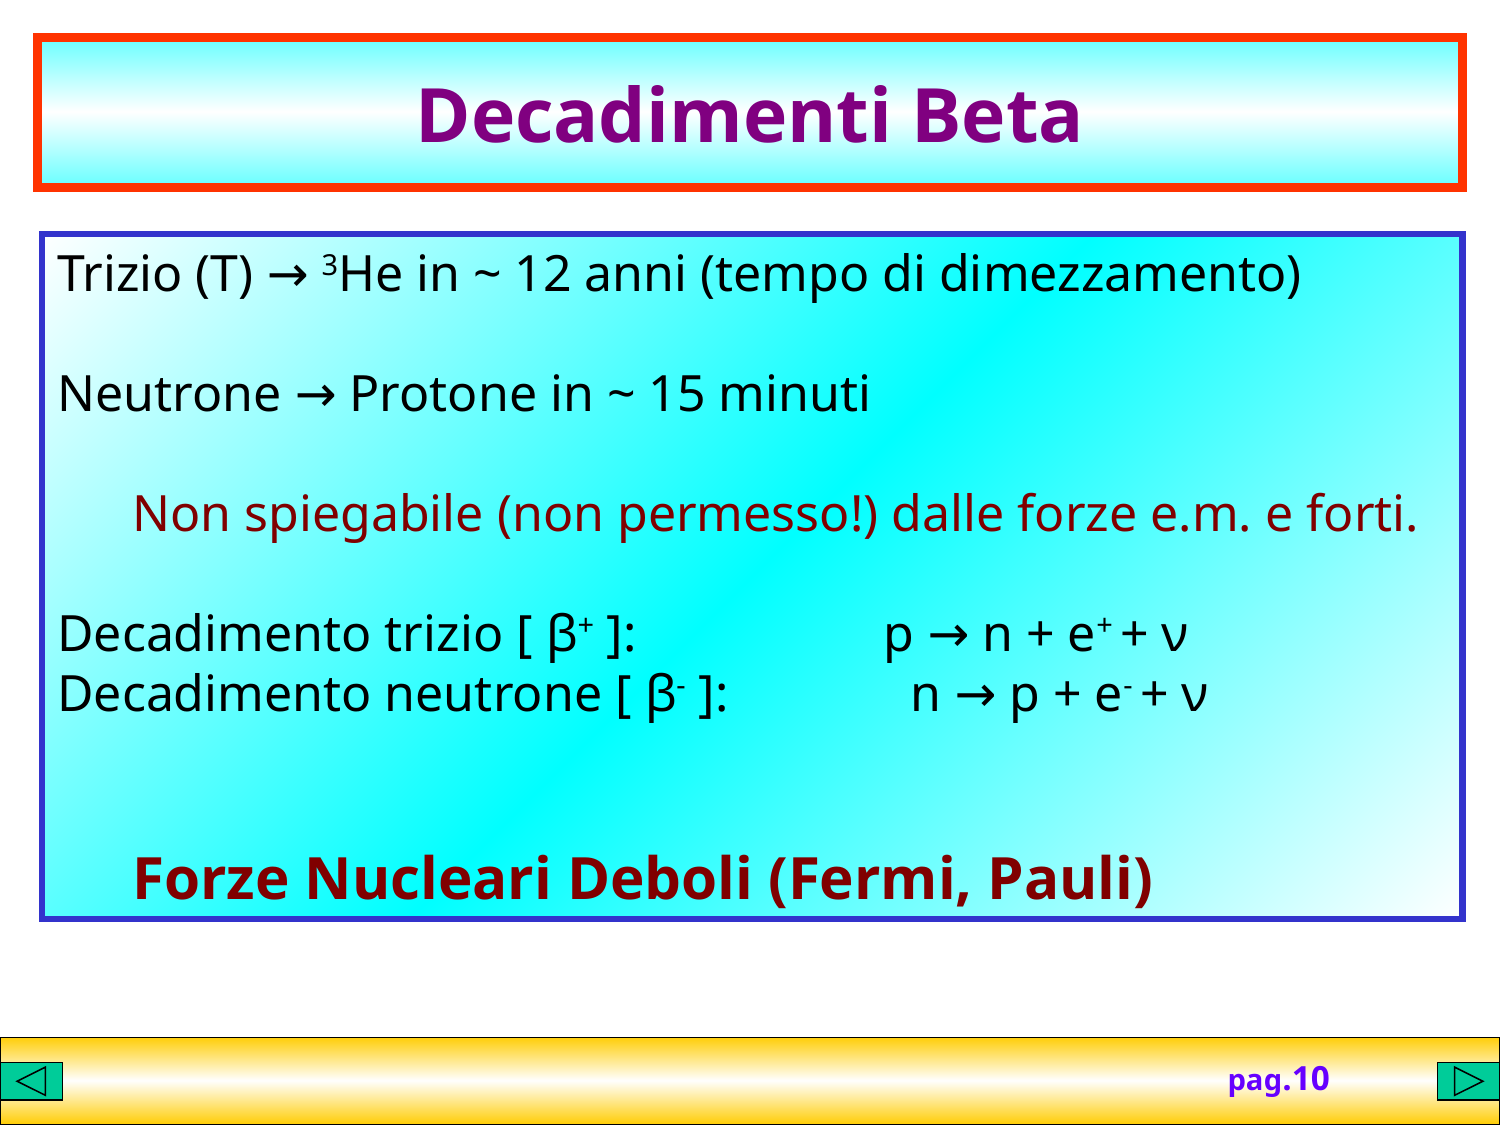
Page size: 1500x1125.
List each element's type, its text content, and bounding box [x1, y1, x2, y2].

title Decadimenti Beta [37, 37, 1463, 188]
text_box Trizio (T) → 3He in ~ 12 anni (tempo di dimezzamento) Neutrone → Protone in ~ 15 minuti Non spiegabile (non permesso!) dalle forze e.m. e forti. Decadimento trizio [ β+ ]: p → n + e+ + ν Decadimento neutrone [ β- ]: n → p + e- + ν Forze Nucleari Deboli (Fermi, Pauli) [42, 233, 1463, 920]
